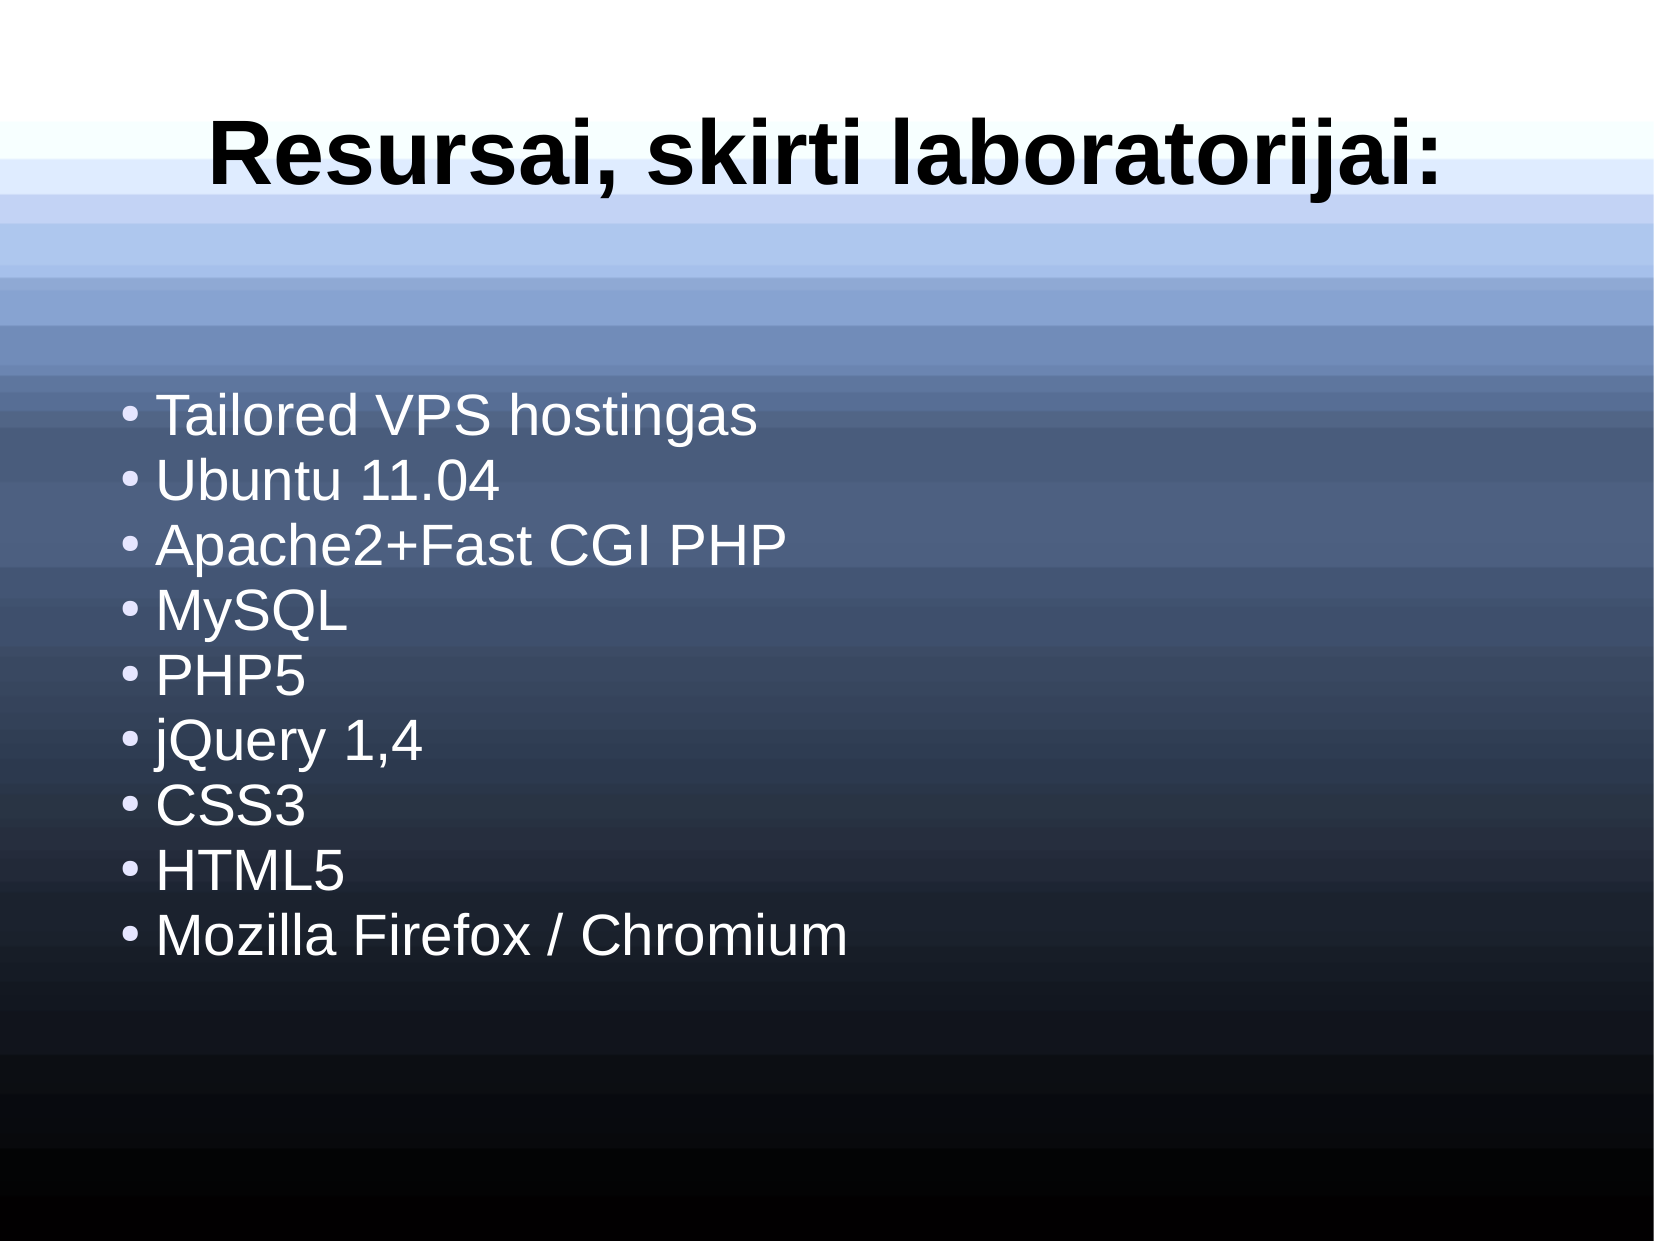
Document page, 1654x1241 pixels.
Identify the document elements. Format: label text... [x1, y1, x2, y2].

picture [0, 0, 1654, 1241]
title Resursai, skirti laboratorijai: [82, 49, 1571, 257]
text_box Tailored VPS hostingas Ubuntu 11.04 Apache2+Fast CGI PHP MySQL PHP5 jQuery 1,4 CSS3 HTML5 Mozilla Firefox / Chromium [105, 375, 1546, 1141]
